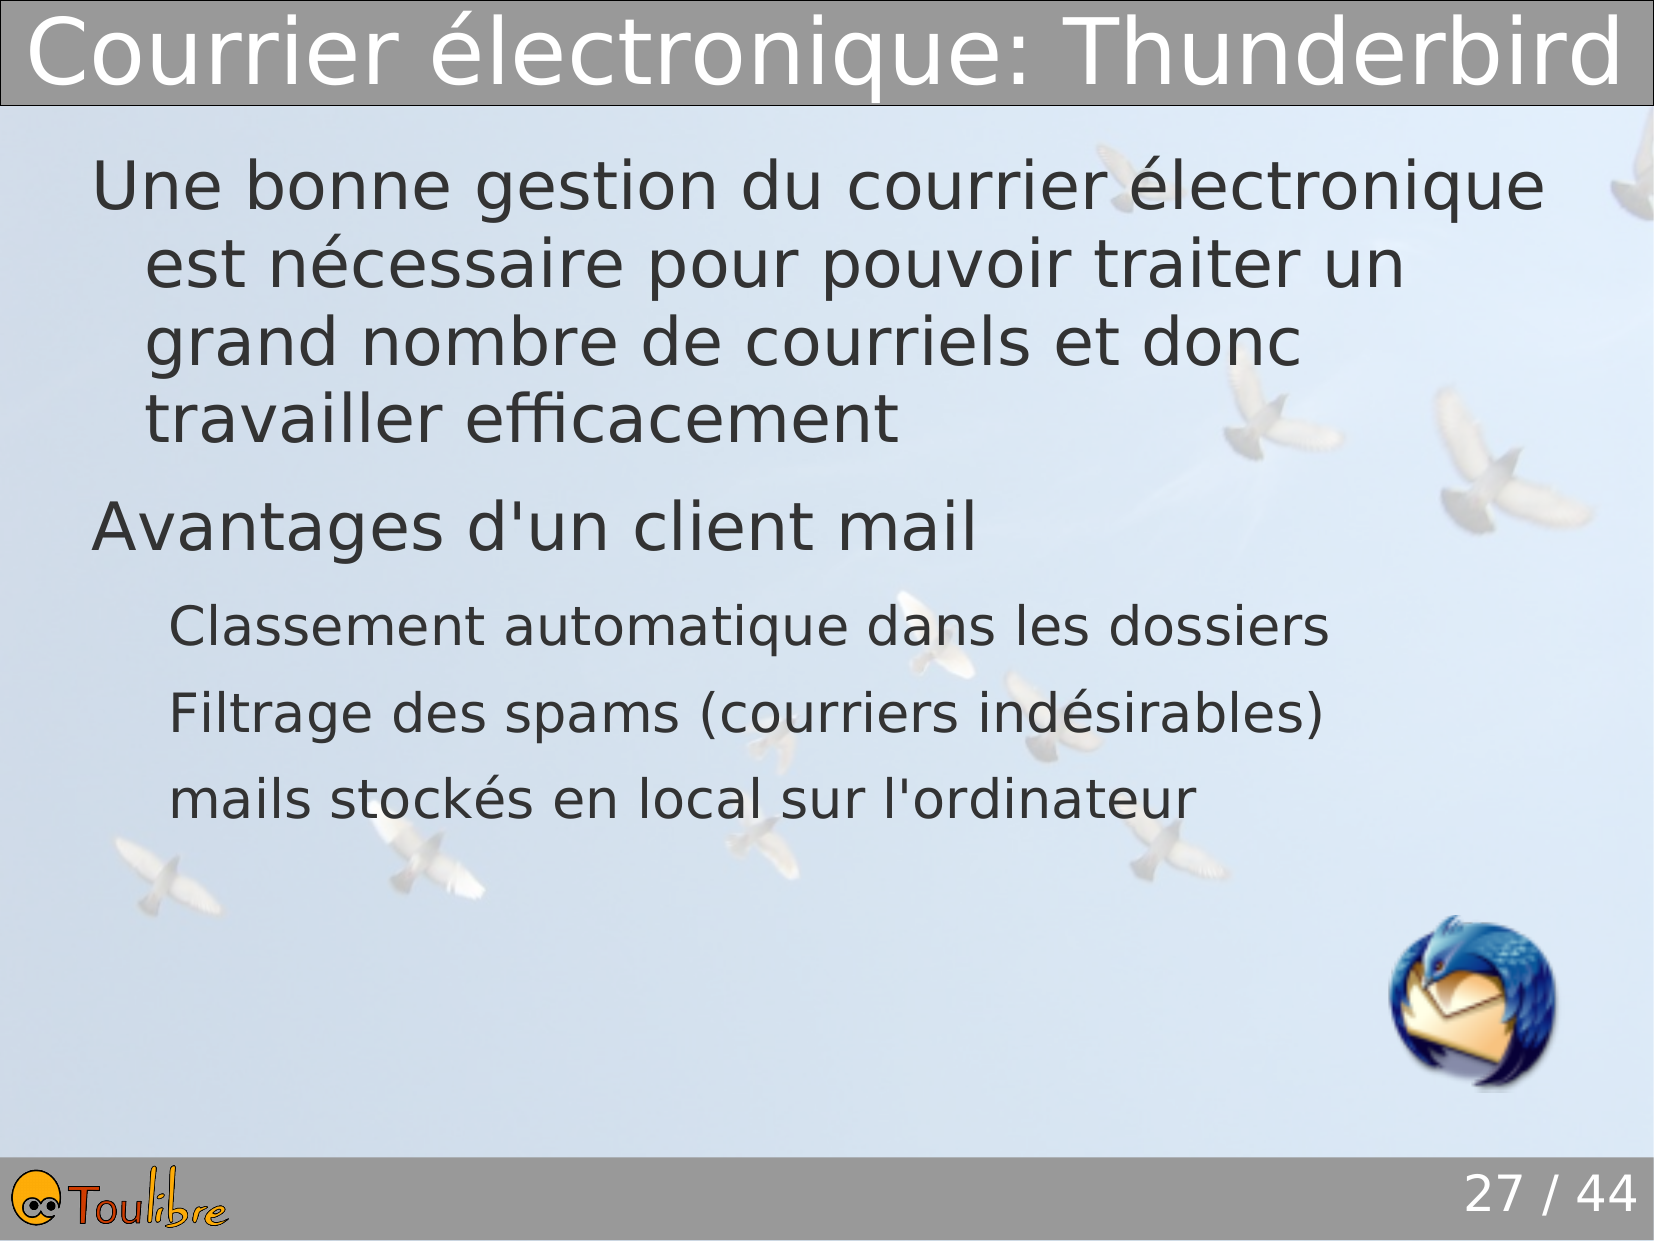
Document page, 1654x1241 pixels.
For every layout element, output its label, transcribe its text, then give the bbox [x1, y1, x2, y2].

picture [1387, 915, 1565, 1093]
list Une bonne gestion du courrier électronique est nécessaire pour pouvoir traiter un grand nombre de courriels et donc travailler efficacement Avantages d'un client mail Classement automatique dans les dossiers Filtrage des spams (courriers indésirables) mails stockés en local sur l'ordinateur [73, 147, 1595, 1109]
picture [11, 1165, 229, 1228]
title Courrier électronique: Thunderbird [0, 0, 1654, 107]
